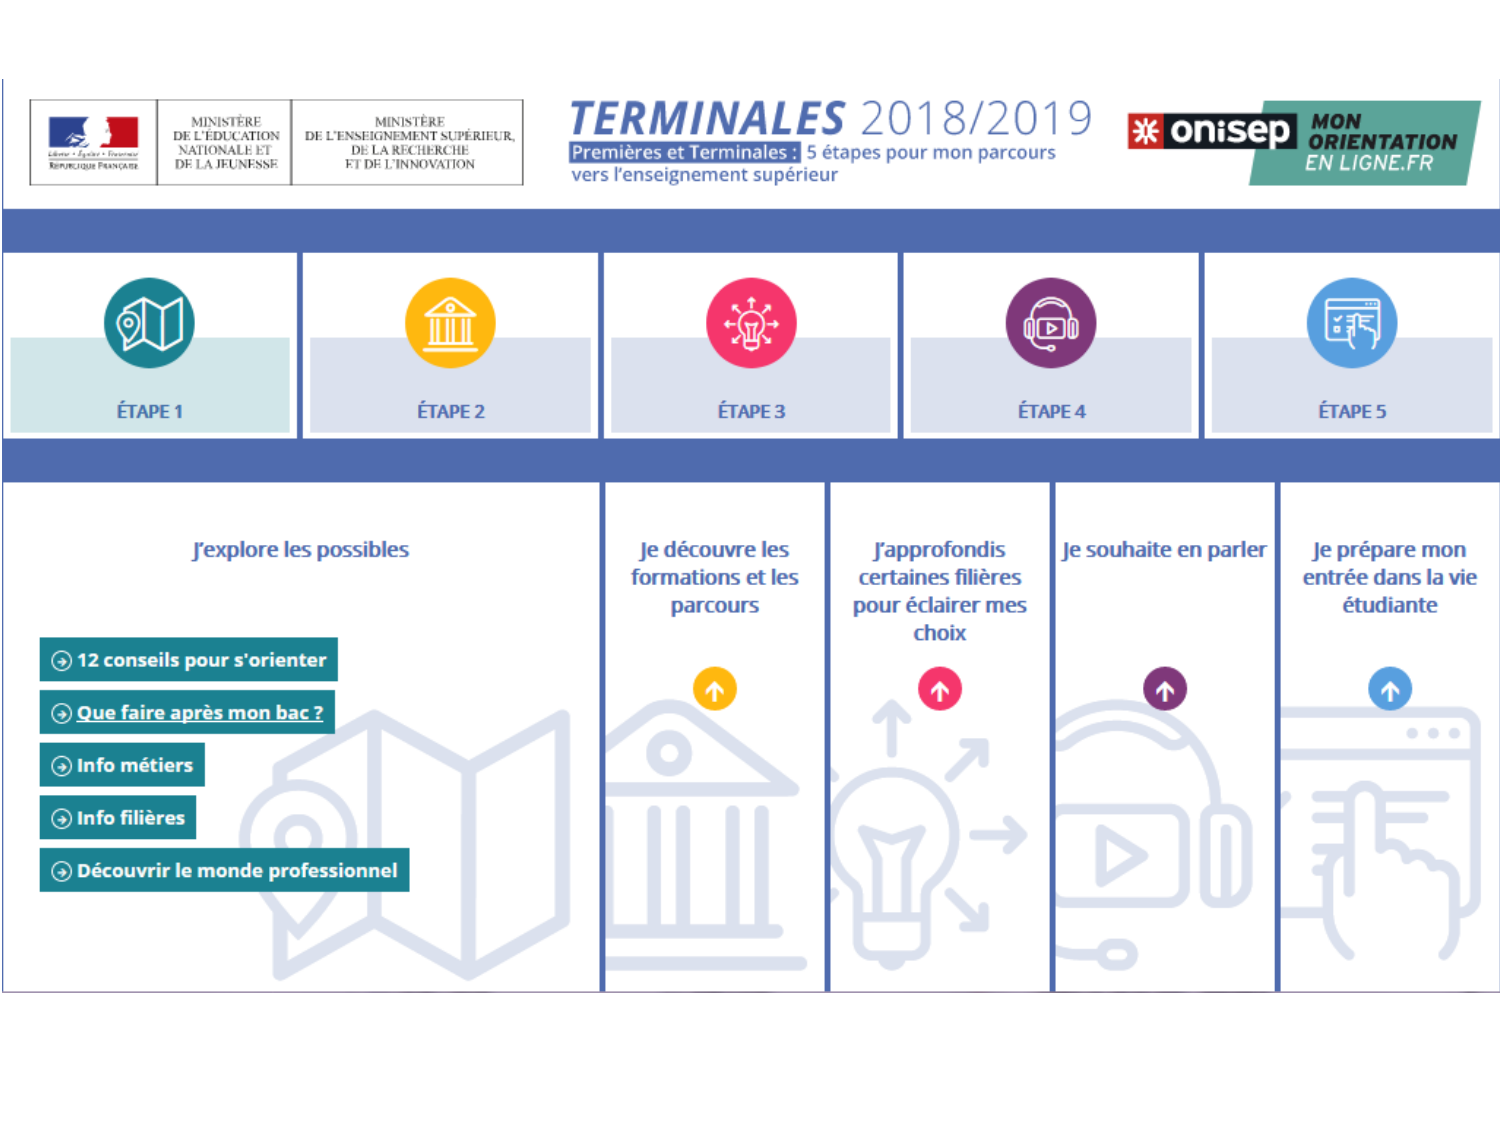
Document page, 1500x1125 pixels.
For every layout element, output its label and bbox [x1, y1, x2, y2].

picture [2, 79, 1500, 993]
